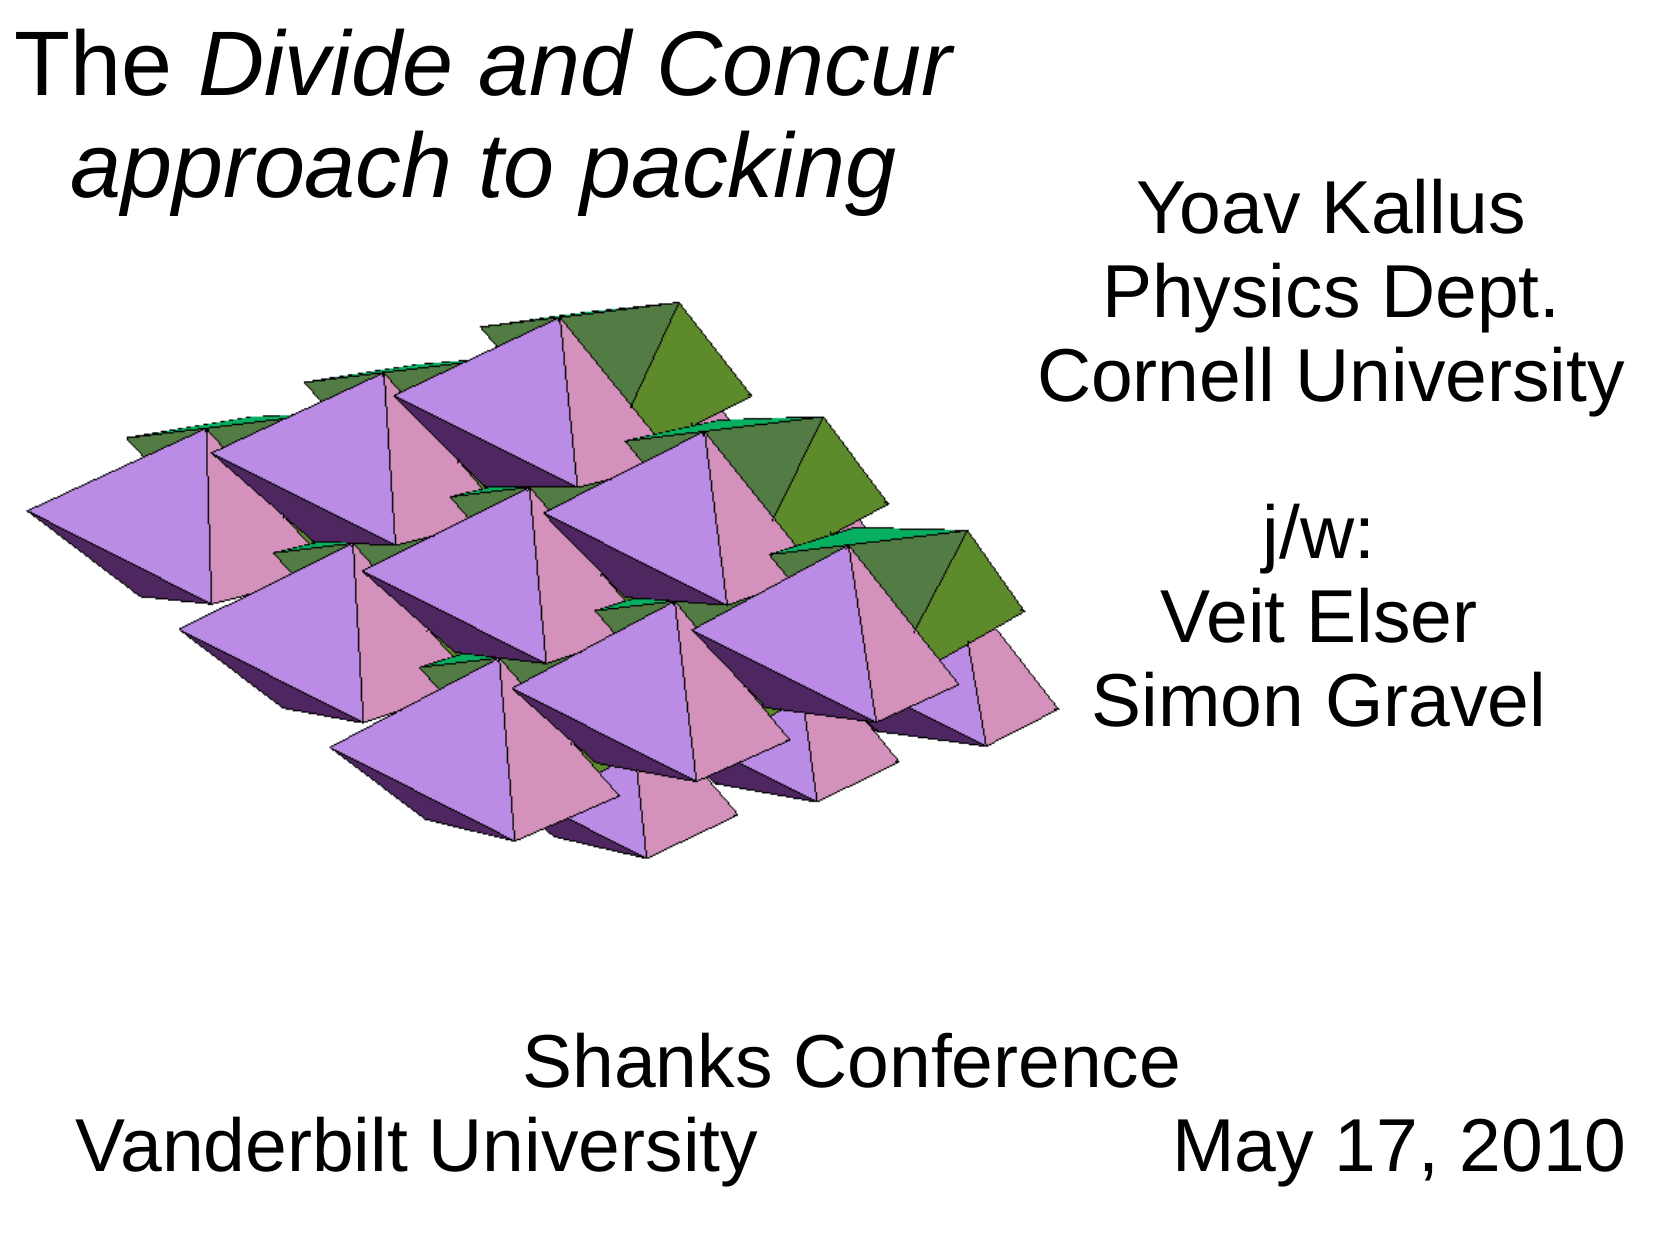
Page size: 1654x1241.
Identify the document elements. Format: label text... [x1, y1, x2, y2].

picture [0, 328, 1088, 891]
text_box Shanks Conference Vanderbilt University May 17, 2010 [61, 1012, 1644, 1241]
text_box j/w: Veit Elser Simon Gravel [900, 483, 1654, 751]
text_box The Divide and Concur approach to packing [0, 5, 1654, 328]
text_box Yoav Kallus Physics Dept. Cornell University [1012, 328, 1651, 458]
